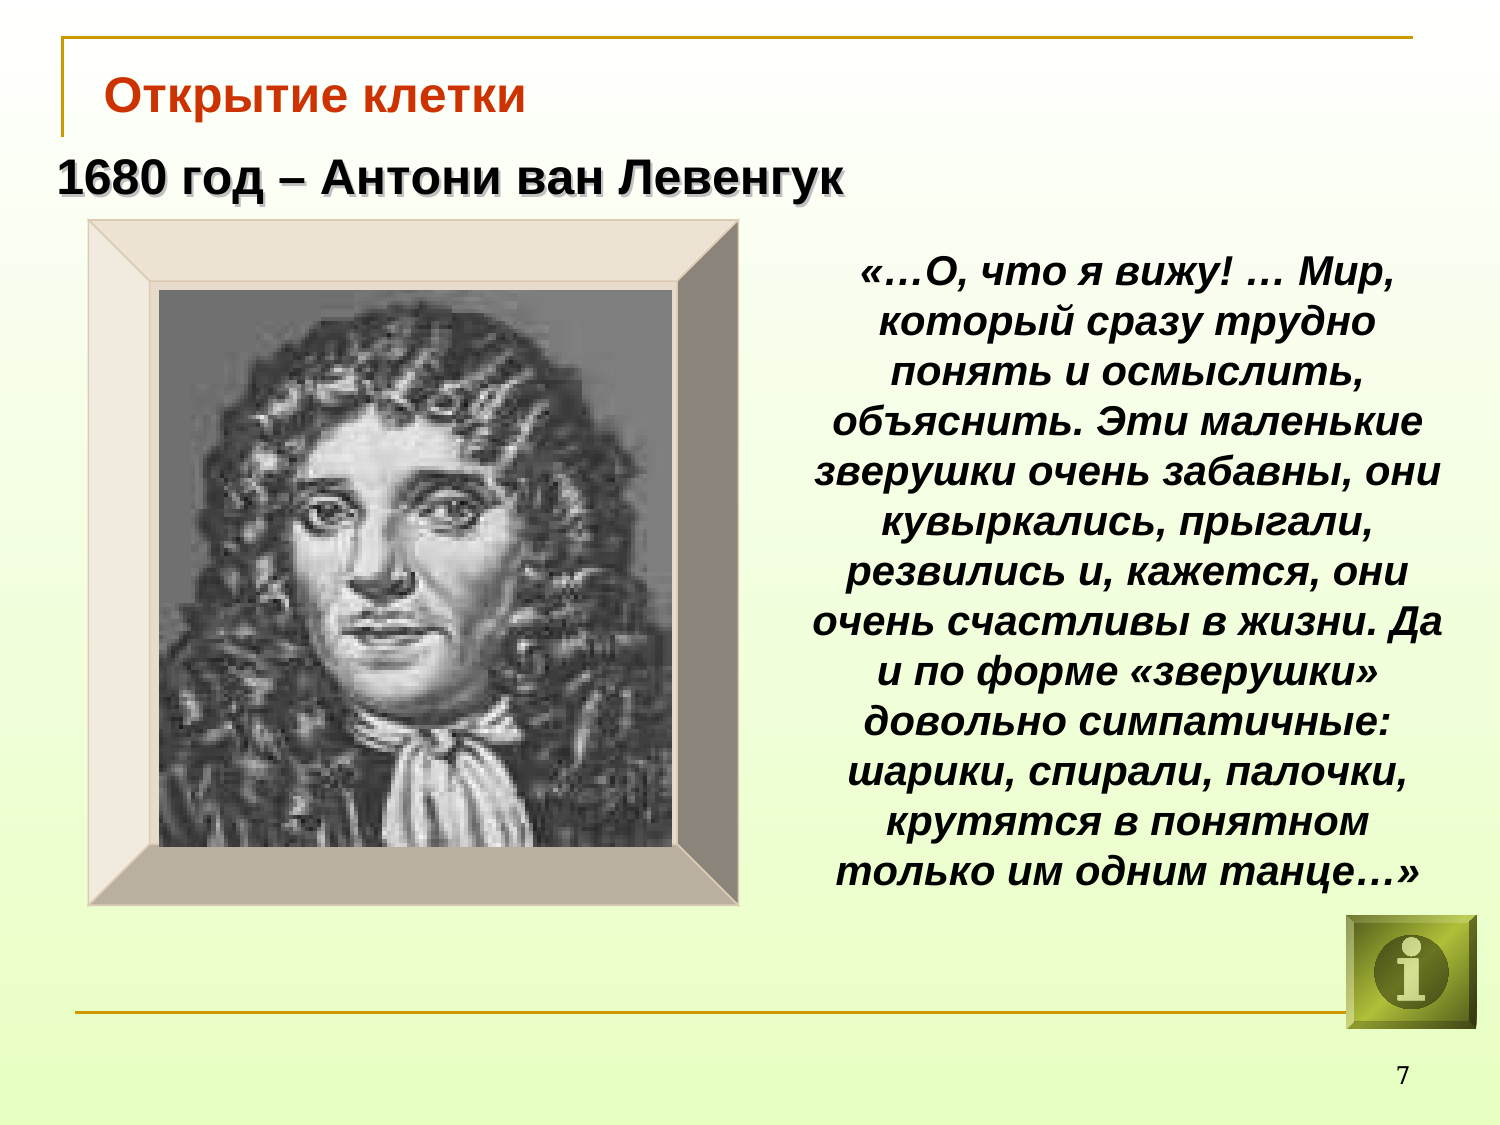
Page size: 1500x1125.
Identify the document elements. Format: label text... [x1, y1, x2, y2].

text_box [89, 220, 739, 906]
text_box «…О, что я вижу! … Мир, который сразу трудно понять и осмыслить, объяснить. Эти маленькие зверушки очень забавны, они кувыркались, прыгали, резвились и, кажется, они очень счастливы в жизни. Да и по форме «зверушки» довольно симпатичные: шарики, спирали, палочки, крутятся в понятном только им одним танце…» [797, 236, 1459, 902]
text_box [1348, 915, 1477, 1029]
text_box 1680 год – Антони ван Левенгук [41, 137, 859, 213]
text_box Открытие клетки [88, 54, 542, 131]
picture [159, 290, 672, 847]
